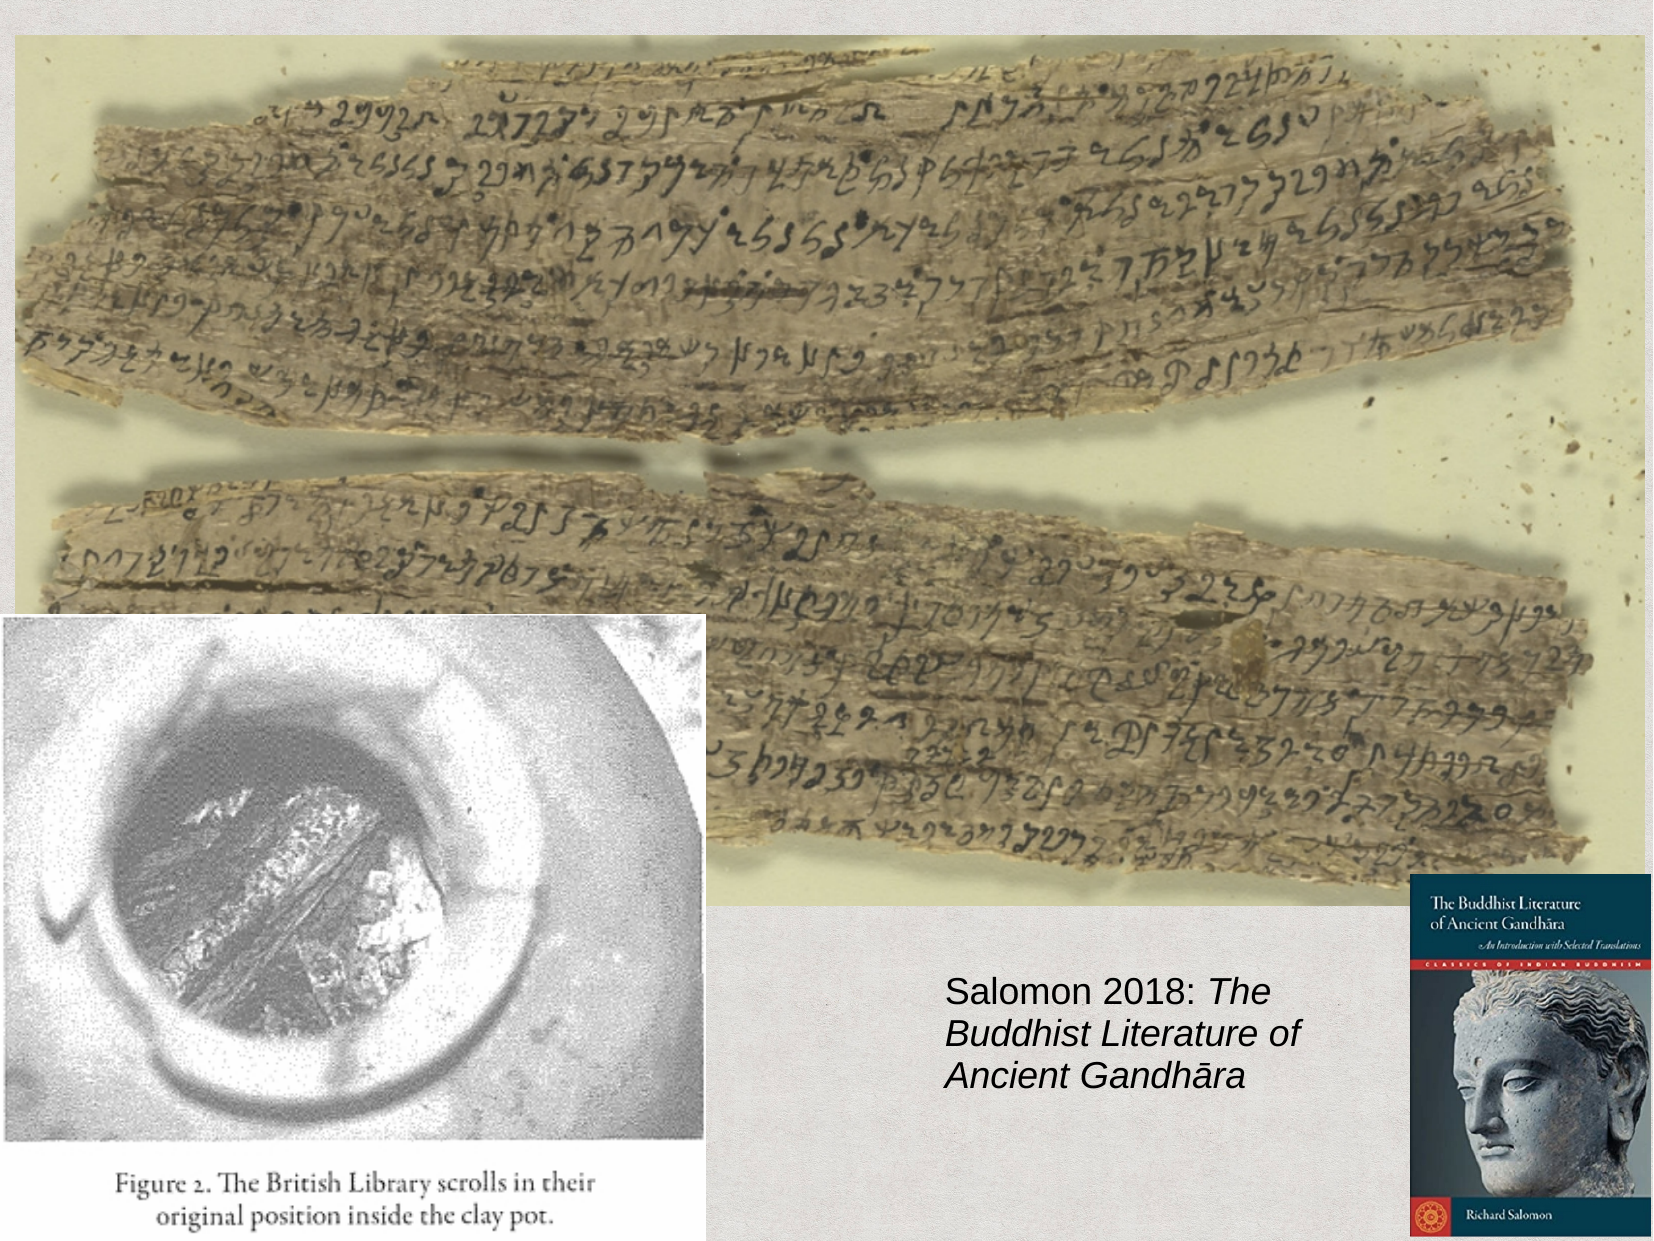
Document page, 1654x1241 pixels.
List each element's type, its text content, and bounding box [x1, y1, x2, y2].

text_box Salomon 2018: The Buddhist Literature of Ancient Gandhāra [930, 963, 1321, 1188]
picture [0, 0, 1654, 1241]
